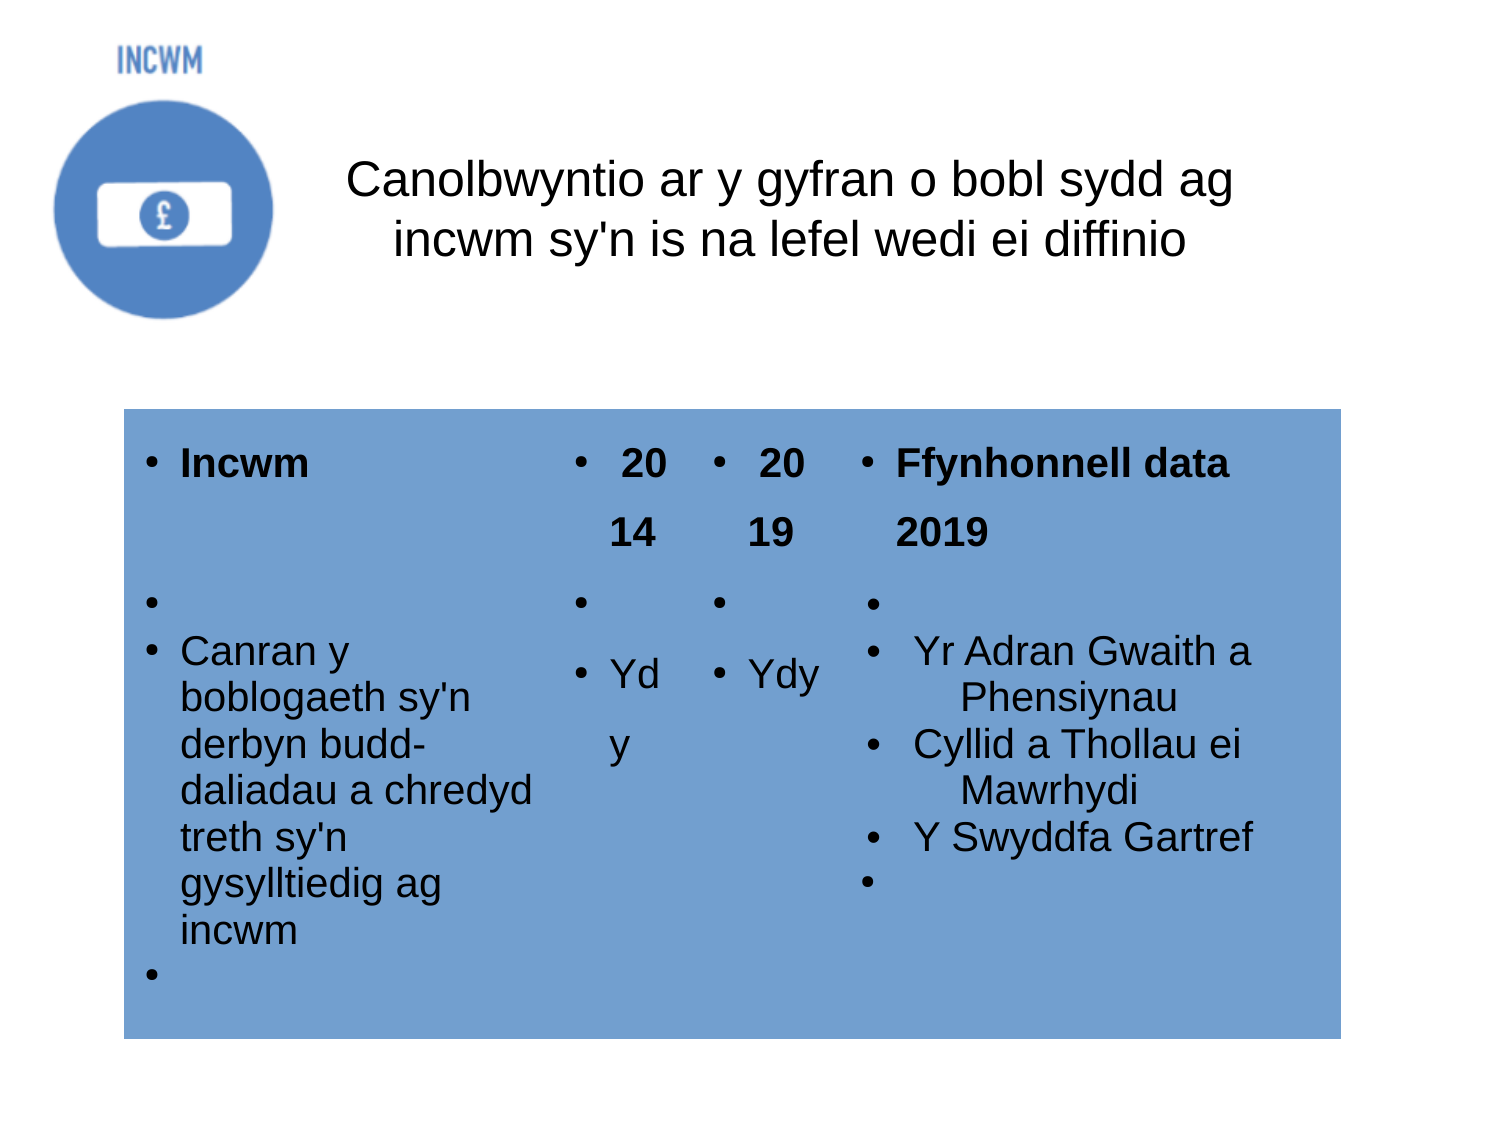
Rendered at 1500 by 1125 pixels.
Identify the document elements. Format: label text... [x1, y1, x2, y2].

text_box Canolbwyntio ar y gyfran o bobl sydd ag incwm sy'n is na lefel wedi ei diffinio [328, 139, 1252, 274]
table_header 2019 [692, 409, 840, 574]
table_cell Yr Adran Gwaith a Phensiynau Cyllid a Thollau ei Mawrhydi Y Swyddfa Gartref [840, 574, 1341, 1039]
table_cell Ydy [553, 574, 692, 1039]
table_header Incwm [124, 409, 553, 574]
table_header 2014 [553, 409, 692, 574]
table_cell Canran y boblogaeth sy'n derbyn budd-daliadau a chredyd treth sy'n gysylltiedig ag incwm [124, 574, 553, 1039]
picture [41, 30, 287, 327]
table_cell Ydy [692, 574, 840, 1039]
table_header Ffynhonnell data 2019 [840, 409, 1341, 574]
